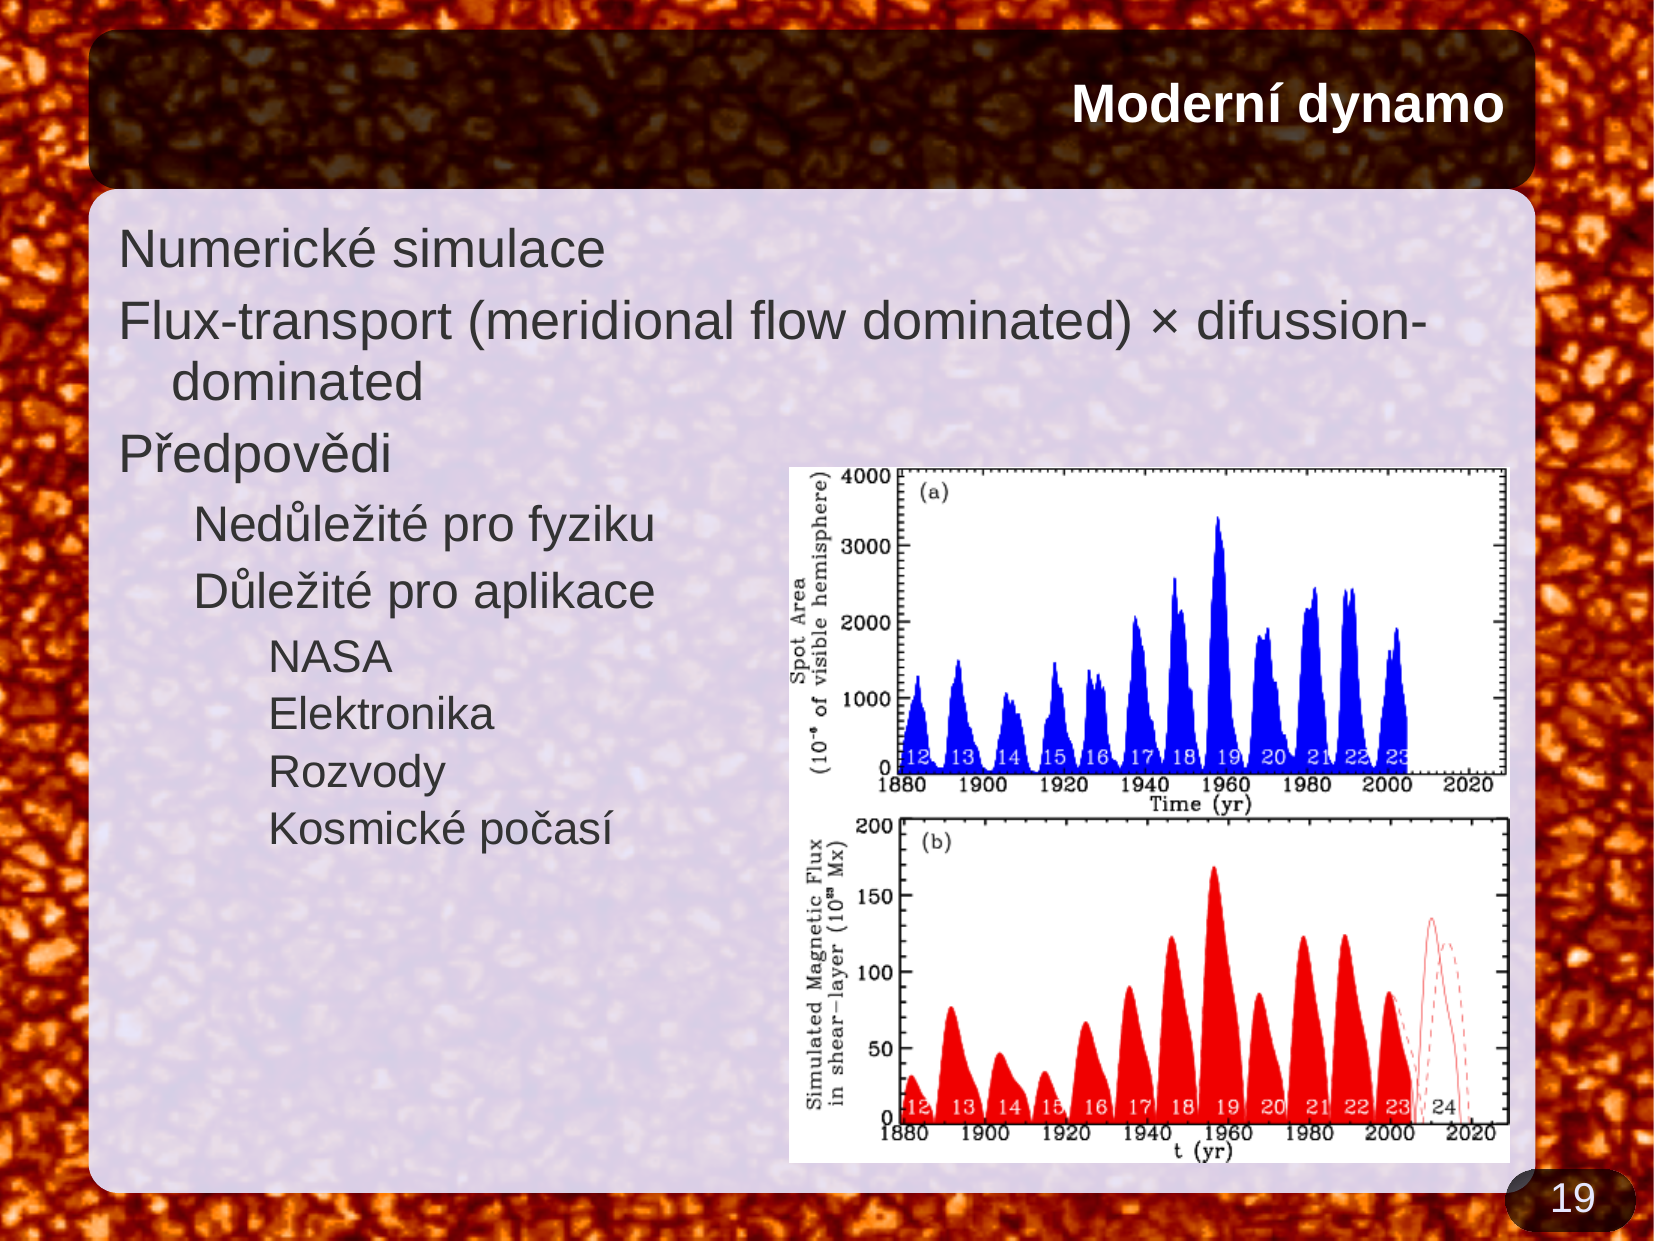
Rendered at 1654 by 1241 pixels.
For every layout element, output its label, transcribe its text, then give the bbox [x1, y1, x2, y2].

title Moderní dynamo [118, 59, 1506, 148]
picture [0, 0, 1654, 1241]
list Numerické simulace Flux-transport (meridional flow dominated) × difussion-dominated Předpovědi Nedůležité pro fyziku Důležité pro aplikace NASA Elektronika Rozvody Kosmické počasí [118, 218, 1477, 1152]
